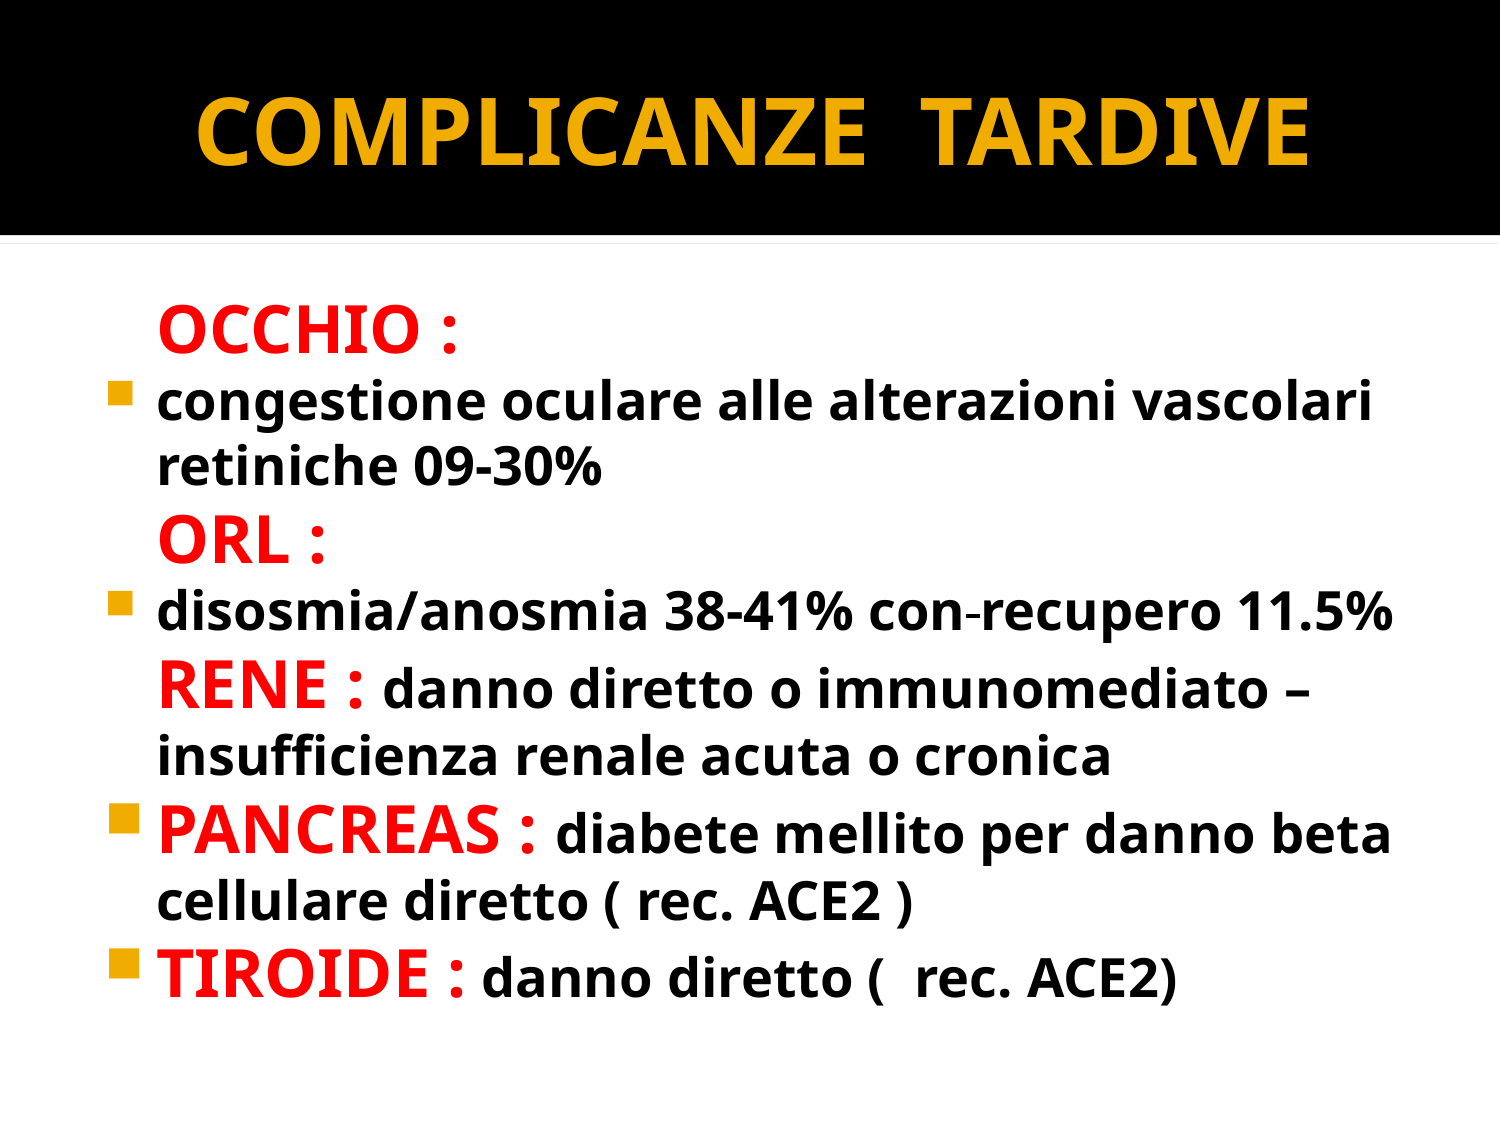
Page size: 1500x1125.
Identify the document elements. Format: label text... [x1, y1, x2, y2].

list OCCHIO : congestione oculare alle alterazioni vascolari retiniche 09-30% ORL : disosmia/anosmia 38-41% con recupero 11.5% RENE : danno diretto o immunomediato – insufficienza renale acuta o cronica PANCREAS : diabete mellito per danno beta cellulare diretto ( rec. ACE2 ) TIROIDE : danno diretto ( rec. ACE2) [75, 271, 1425, 1031]
title COMPLICANZE TARDIVE [75, 25, 1425, 231]
